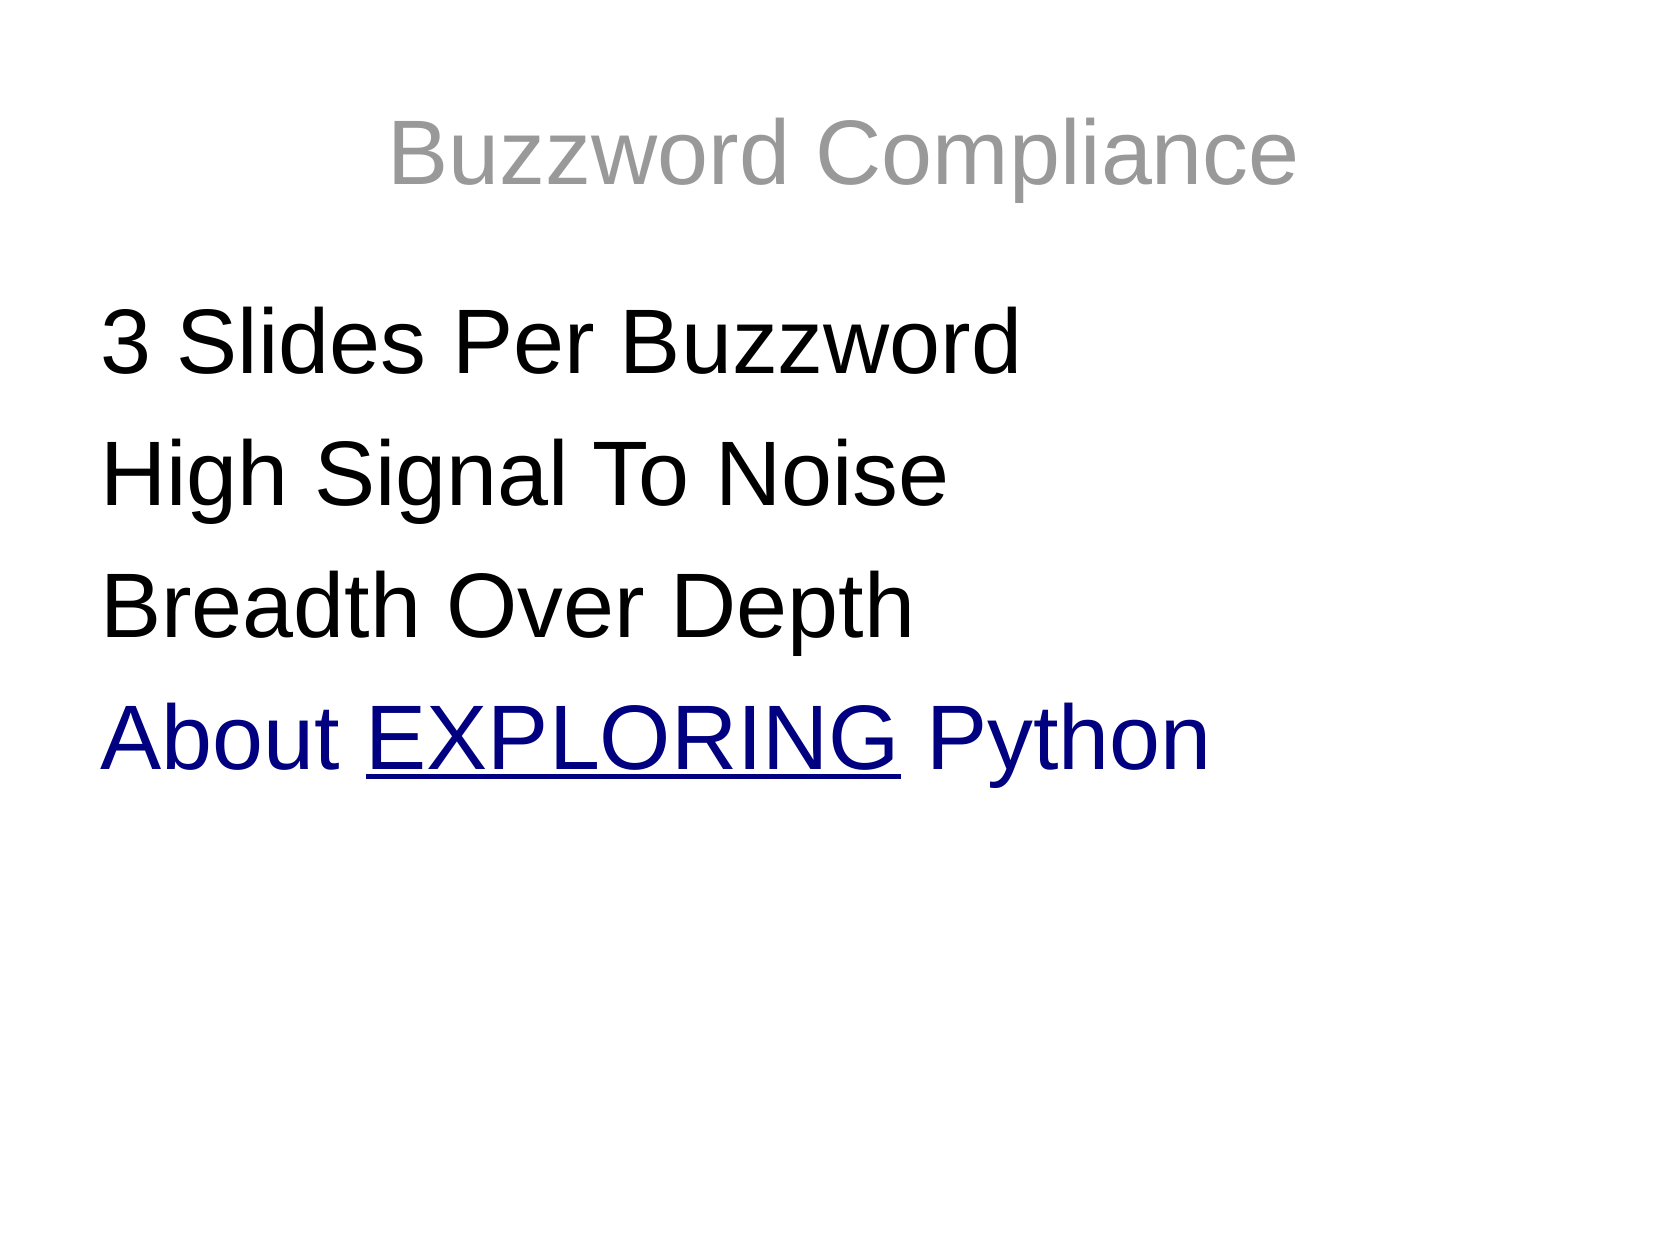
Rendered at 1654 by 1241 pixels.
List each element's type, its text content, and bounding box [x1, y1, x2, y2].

list 3 Slides Per Buzzword High Signal To Noise Breadth Over Depth About EXPLORING Python [82, 290, 1571, 1094]
title Buzzword Compliance [82, 49, 1571, 257]
